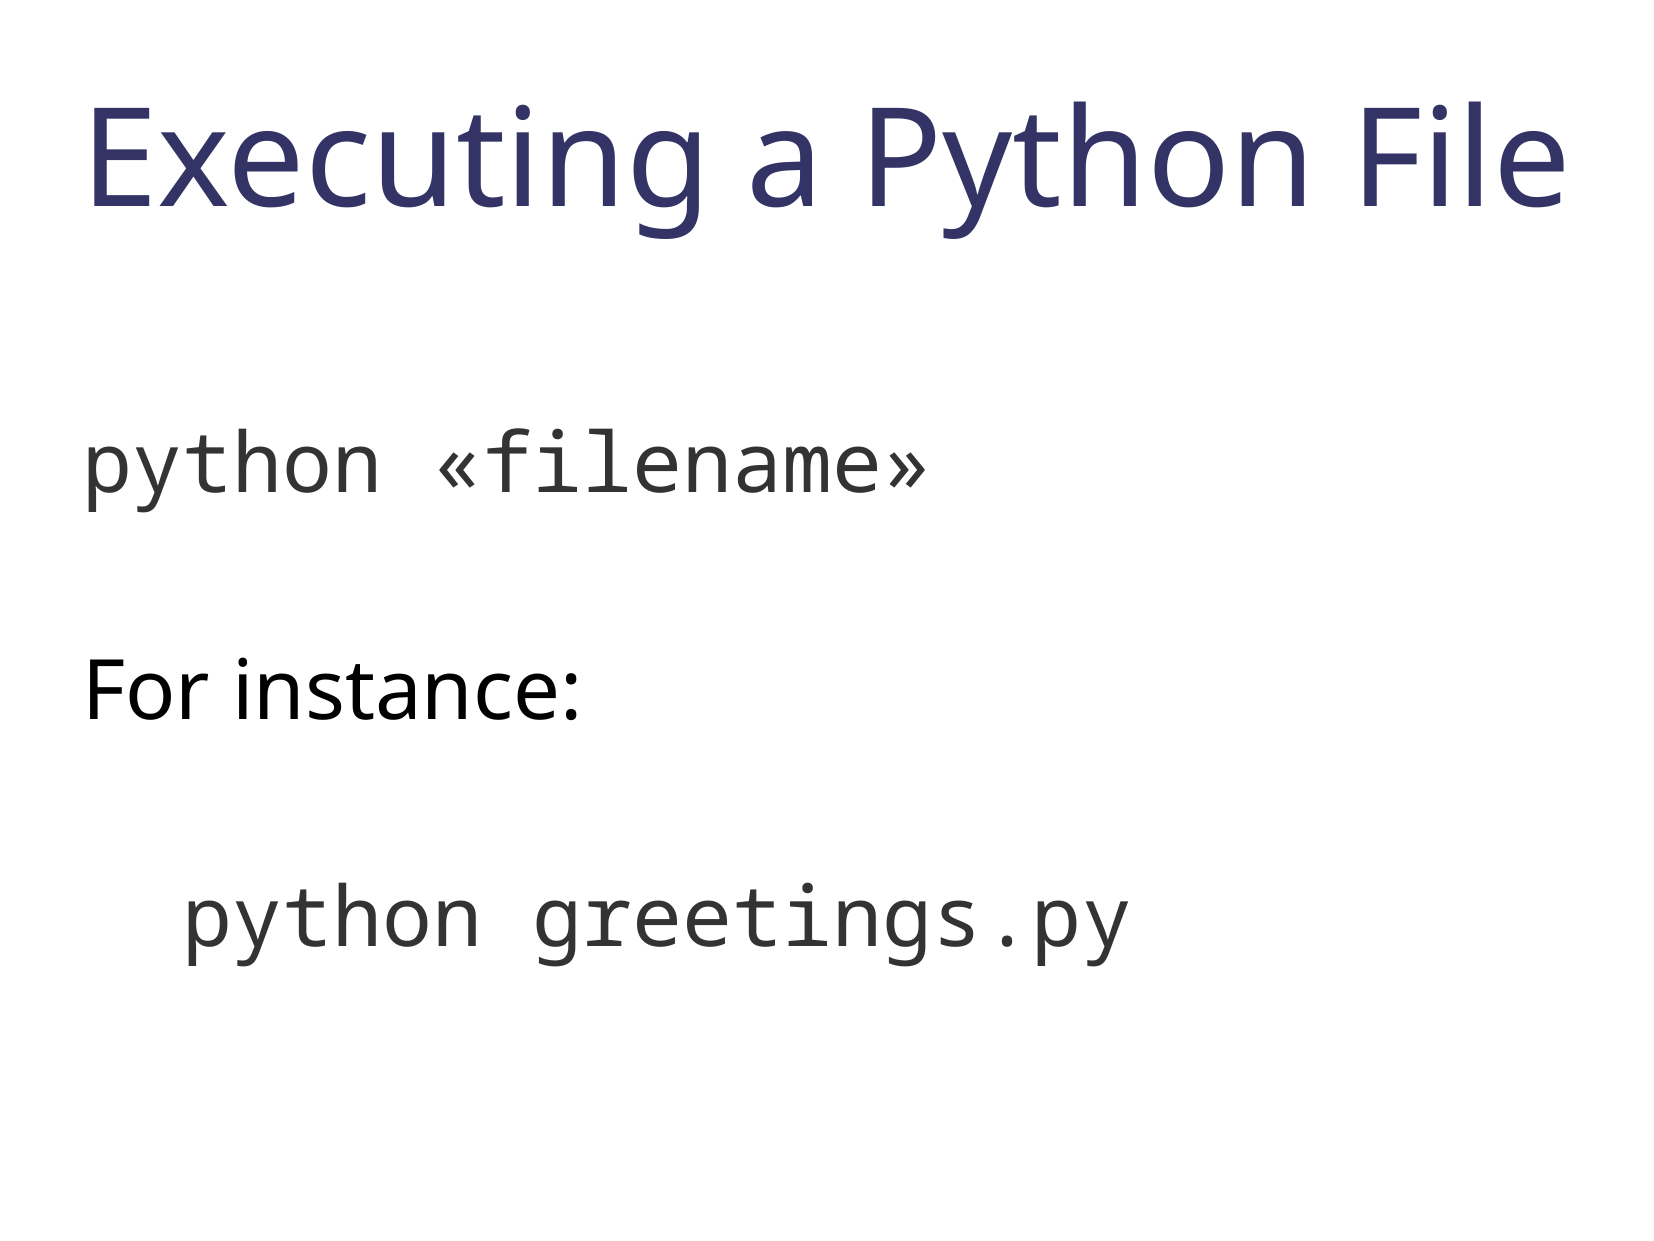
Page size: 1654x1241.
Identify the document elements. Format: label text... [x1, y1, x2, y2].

subtitle python «filename» For instance: python greetings.py [82, 290, 1571, 1094]
title Executing a Python File [0, 56, 1654, 250]
